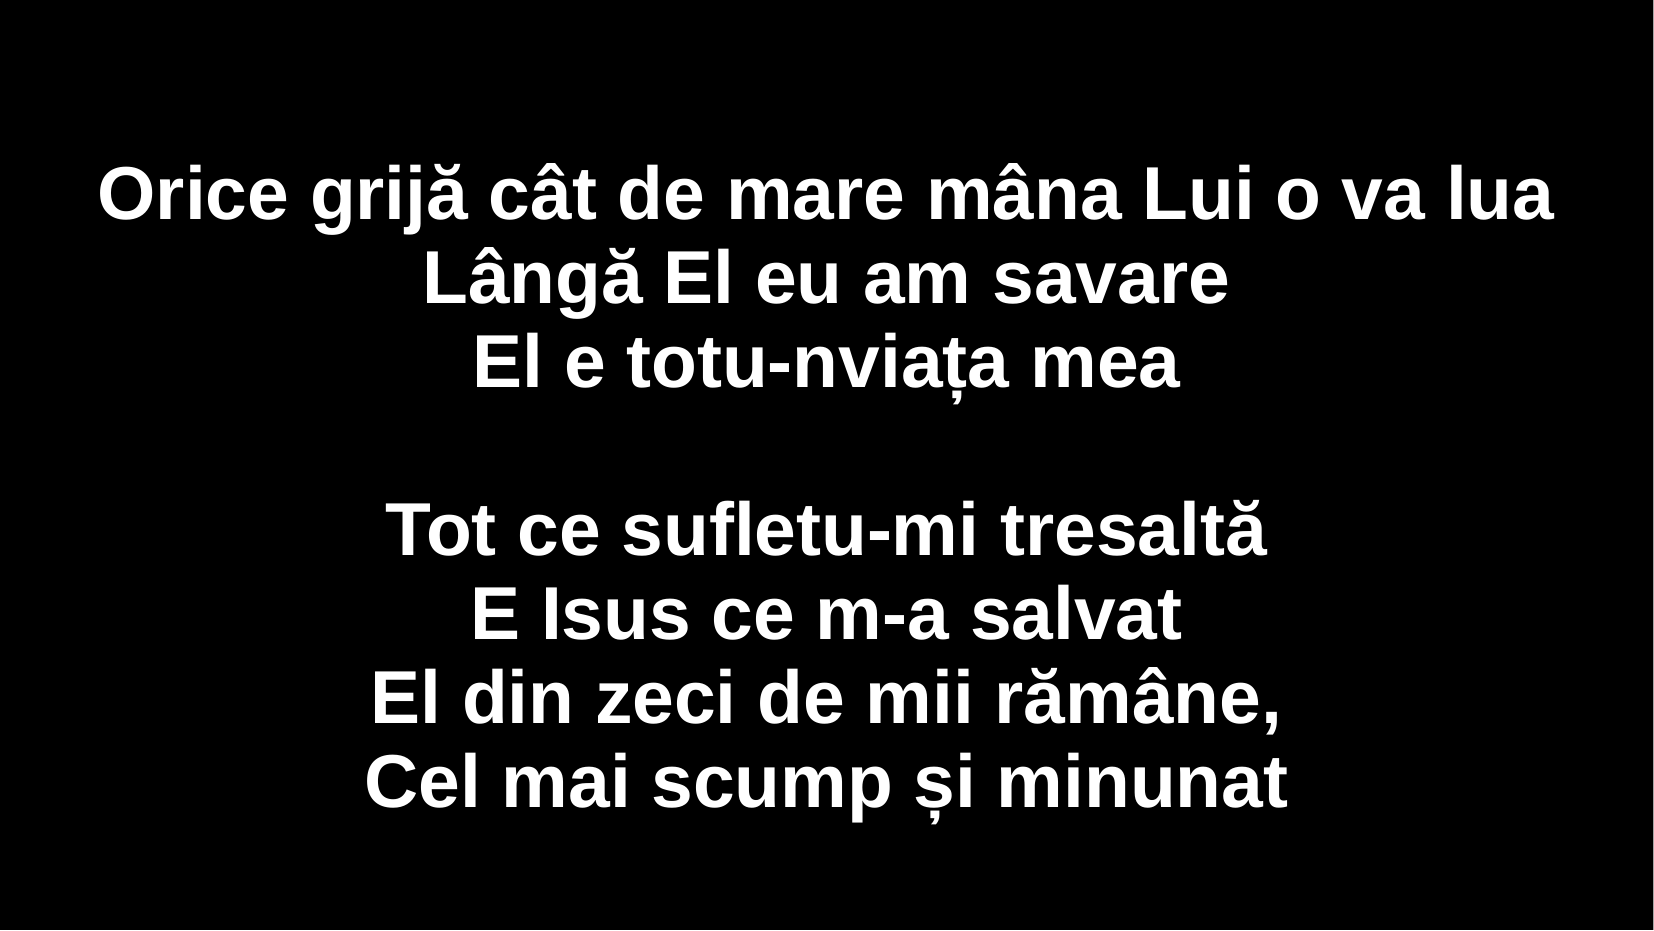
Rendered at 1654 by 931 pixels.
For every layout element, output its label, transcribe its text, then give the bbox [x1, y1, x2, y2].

text_box Orice grijă cât de mare mâna Lui o va lua Lângă El eu am savare El e totu-nviața mea Tot ce sufletu-mi tresaltă E Isus ce m-a salvat El din zeci de mii rămâne, Cel mai scump și minunat [82, 109, 1571, 866]
